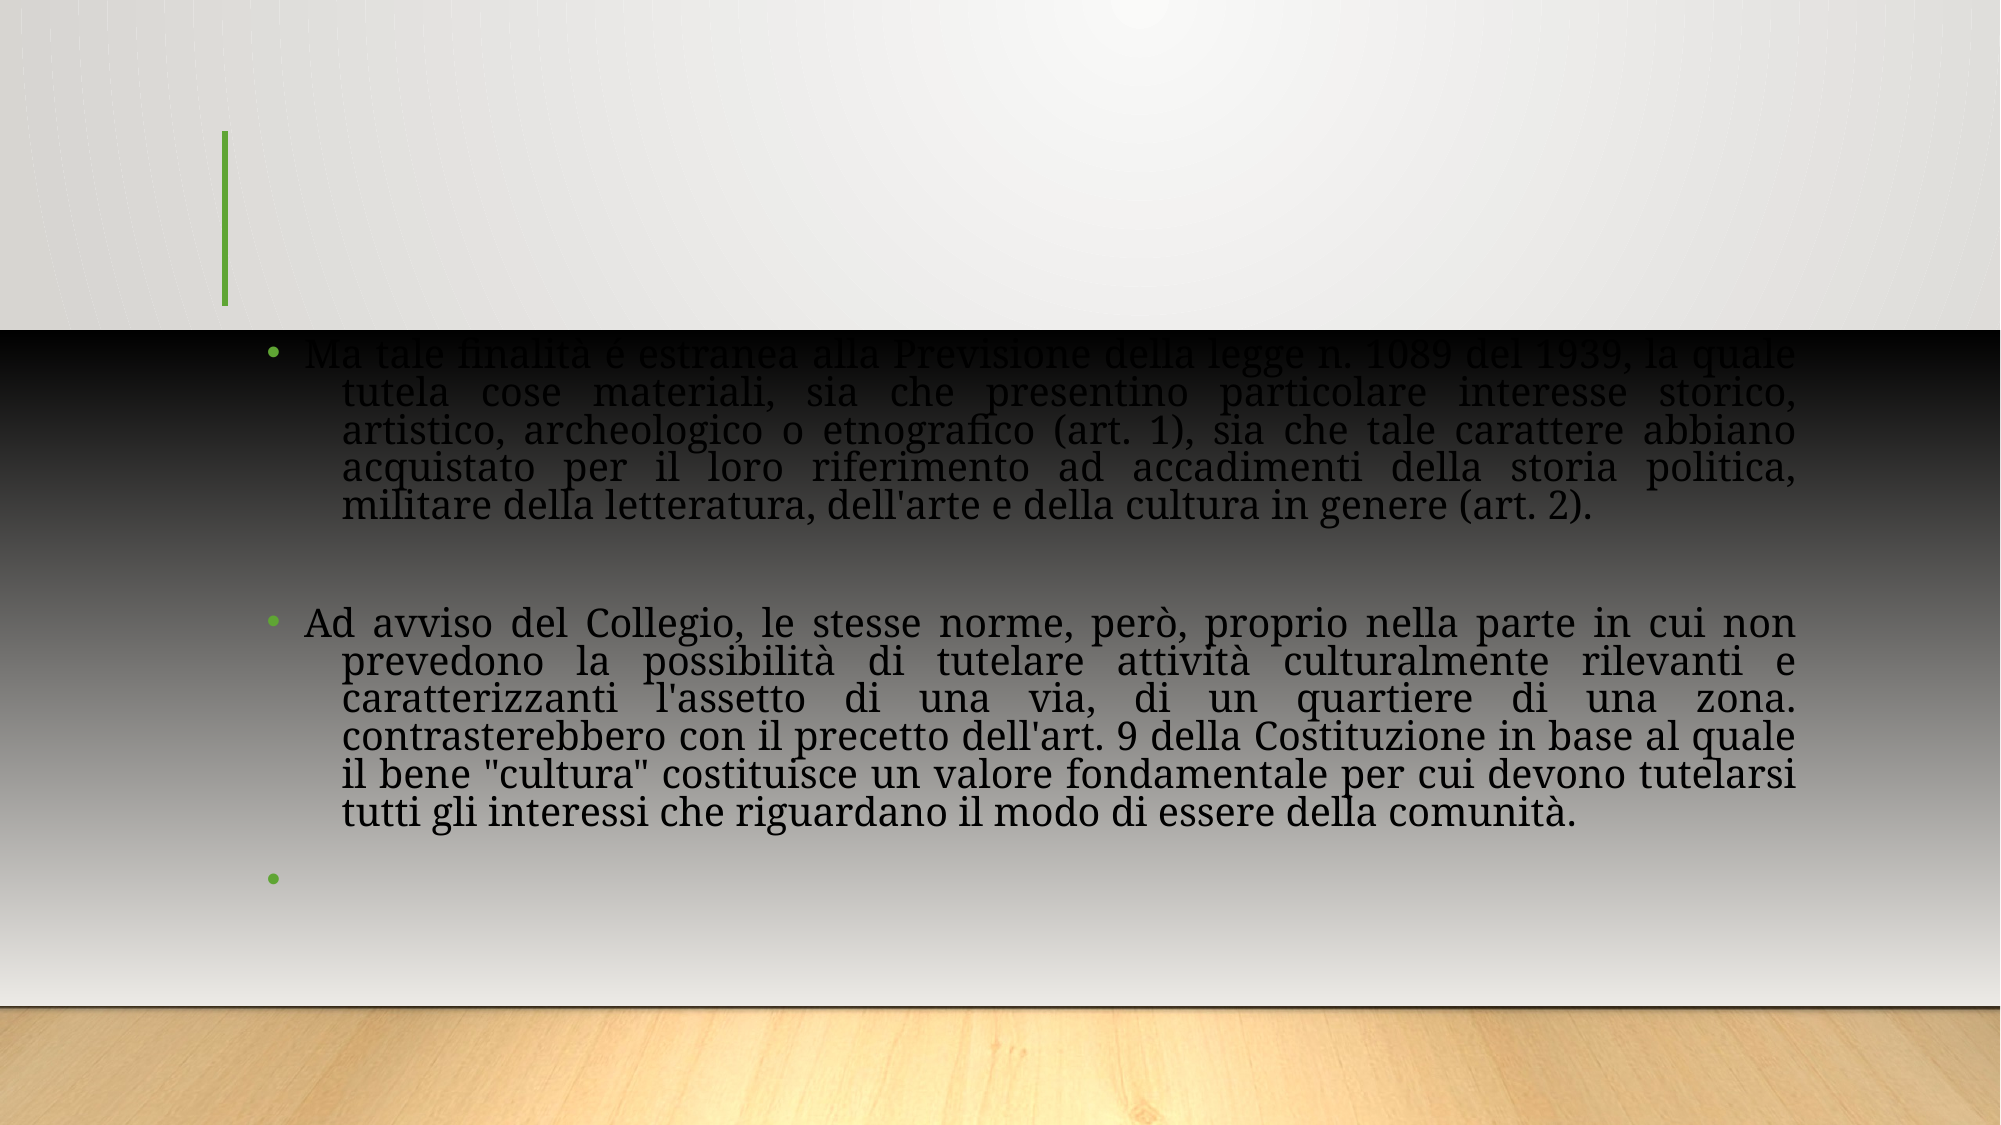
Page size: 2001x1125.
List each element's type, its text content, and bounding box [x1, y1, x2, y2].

list Ma tale finalità é estranea alla Previsione della legge n. 1089 del 1939, la quale tutela cose materiali, sia che presentino particolare interesse storico, artistico, archeologico o etnografico (art. 1), sia che tale carattere abbiano acquistato per il loro riferimento ad accadimenti della storia politica, militare della letteratura, dell'arte e della cultura in genere (art. 2). Ad avviso del Collegio, le stesse norme, però, proprio nella parte in cui non prevedono la possibilità di tutelare attività culturalmente rilevanti e caratterizzanti l'assetto di una via, di un quartiere di una zona. contrasterebbero con il precetto dell'art. 9 della Costituzione in base al quale il bene "cultura" costituisce un valore fondamentale per cui devono tutelarsi tutti gli interessi che riguardano il modo di essere della comunità. [251, 330, 1814, 897]
